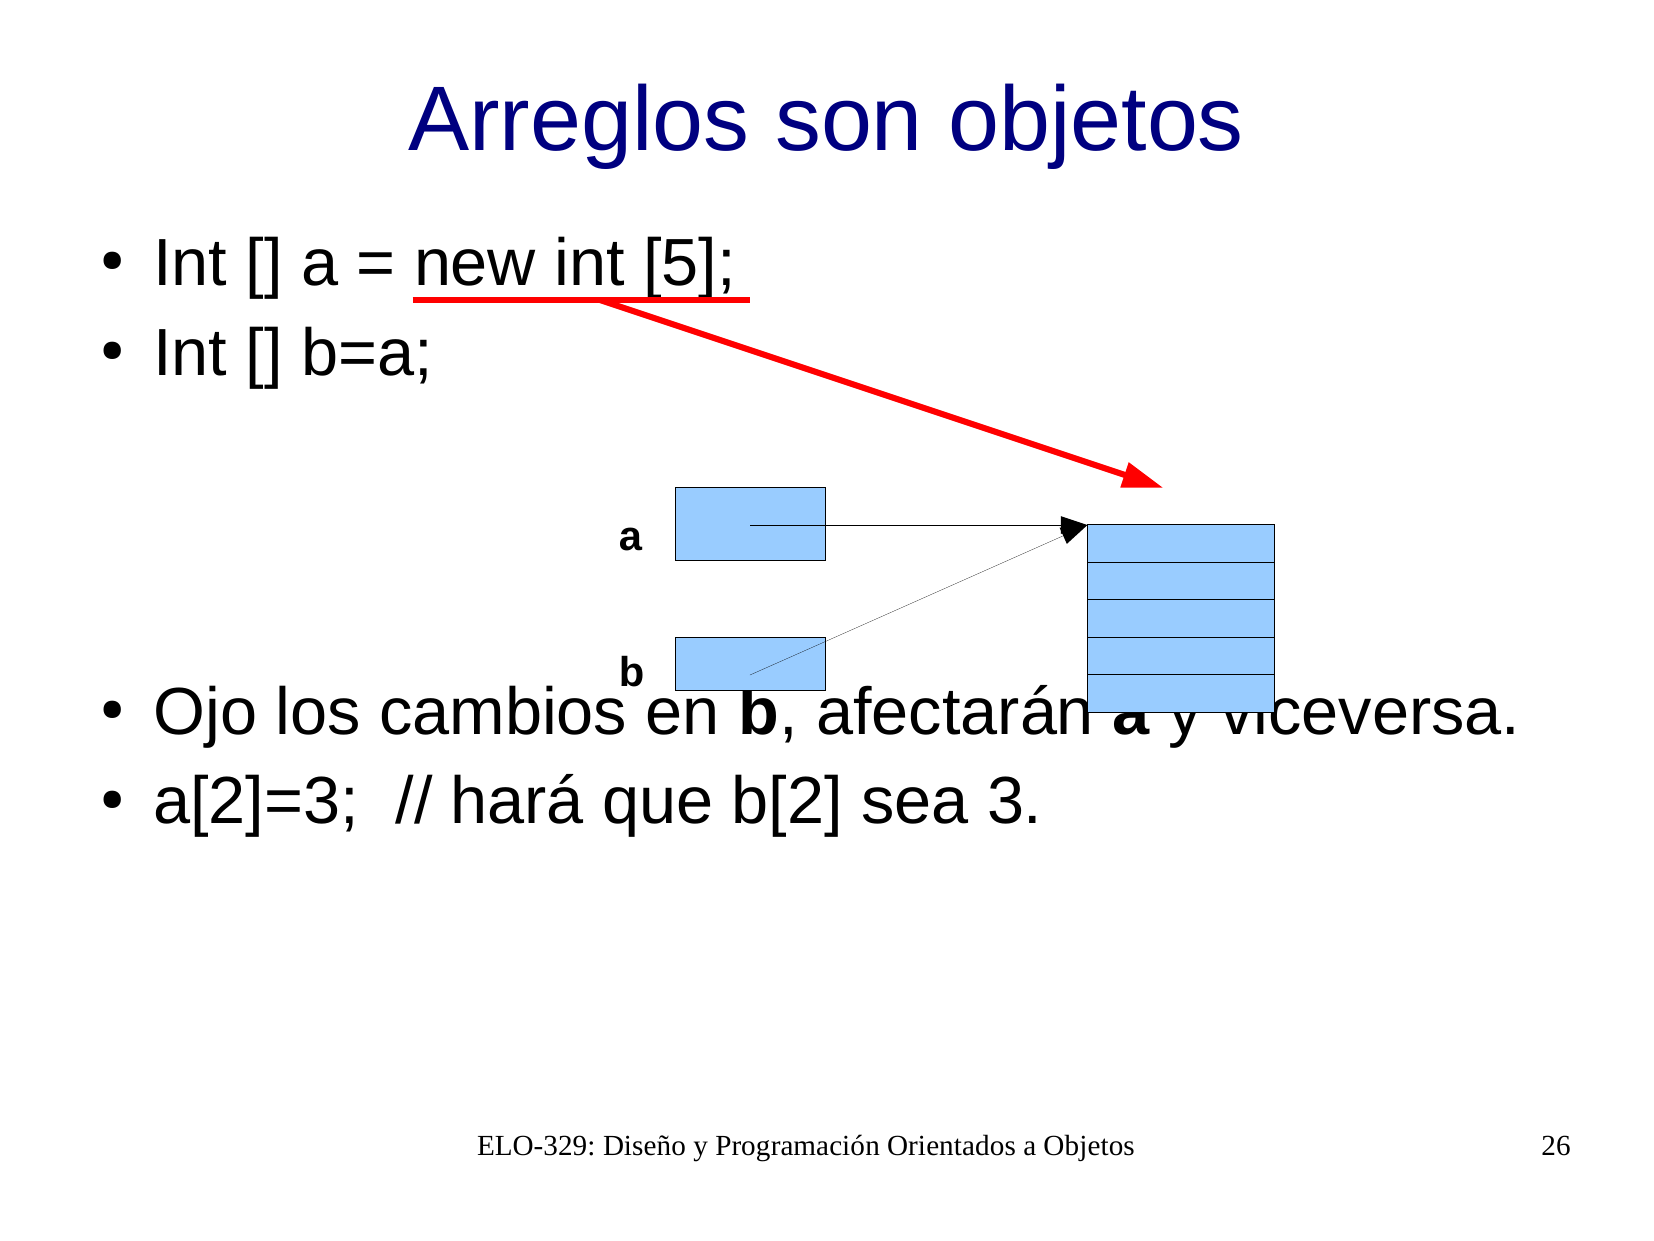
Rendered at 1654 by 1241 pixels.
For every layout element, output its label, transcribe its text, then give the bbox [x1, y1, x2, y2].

title Arreglos son objetos [82, 56, 1571, 181]
text_box [675, 637, 826, 691]
text_box [1087, 524, 1275, 713]
list Int [] a = new int [5]; Int [] b=a; Ojo los cambios en b, afectarán a y viceversa. a[2]=3; // hará que b[2] sea 3. [82, 225, 1571, 1051]
text_box b [604, 641, 680, 711]
text_box [675, 487, 826, 561]
text_box a [604, 505, 680, 575]
